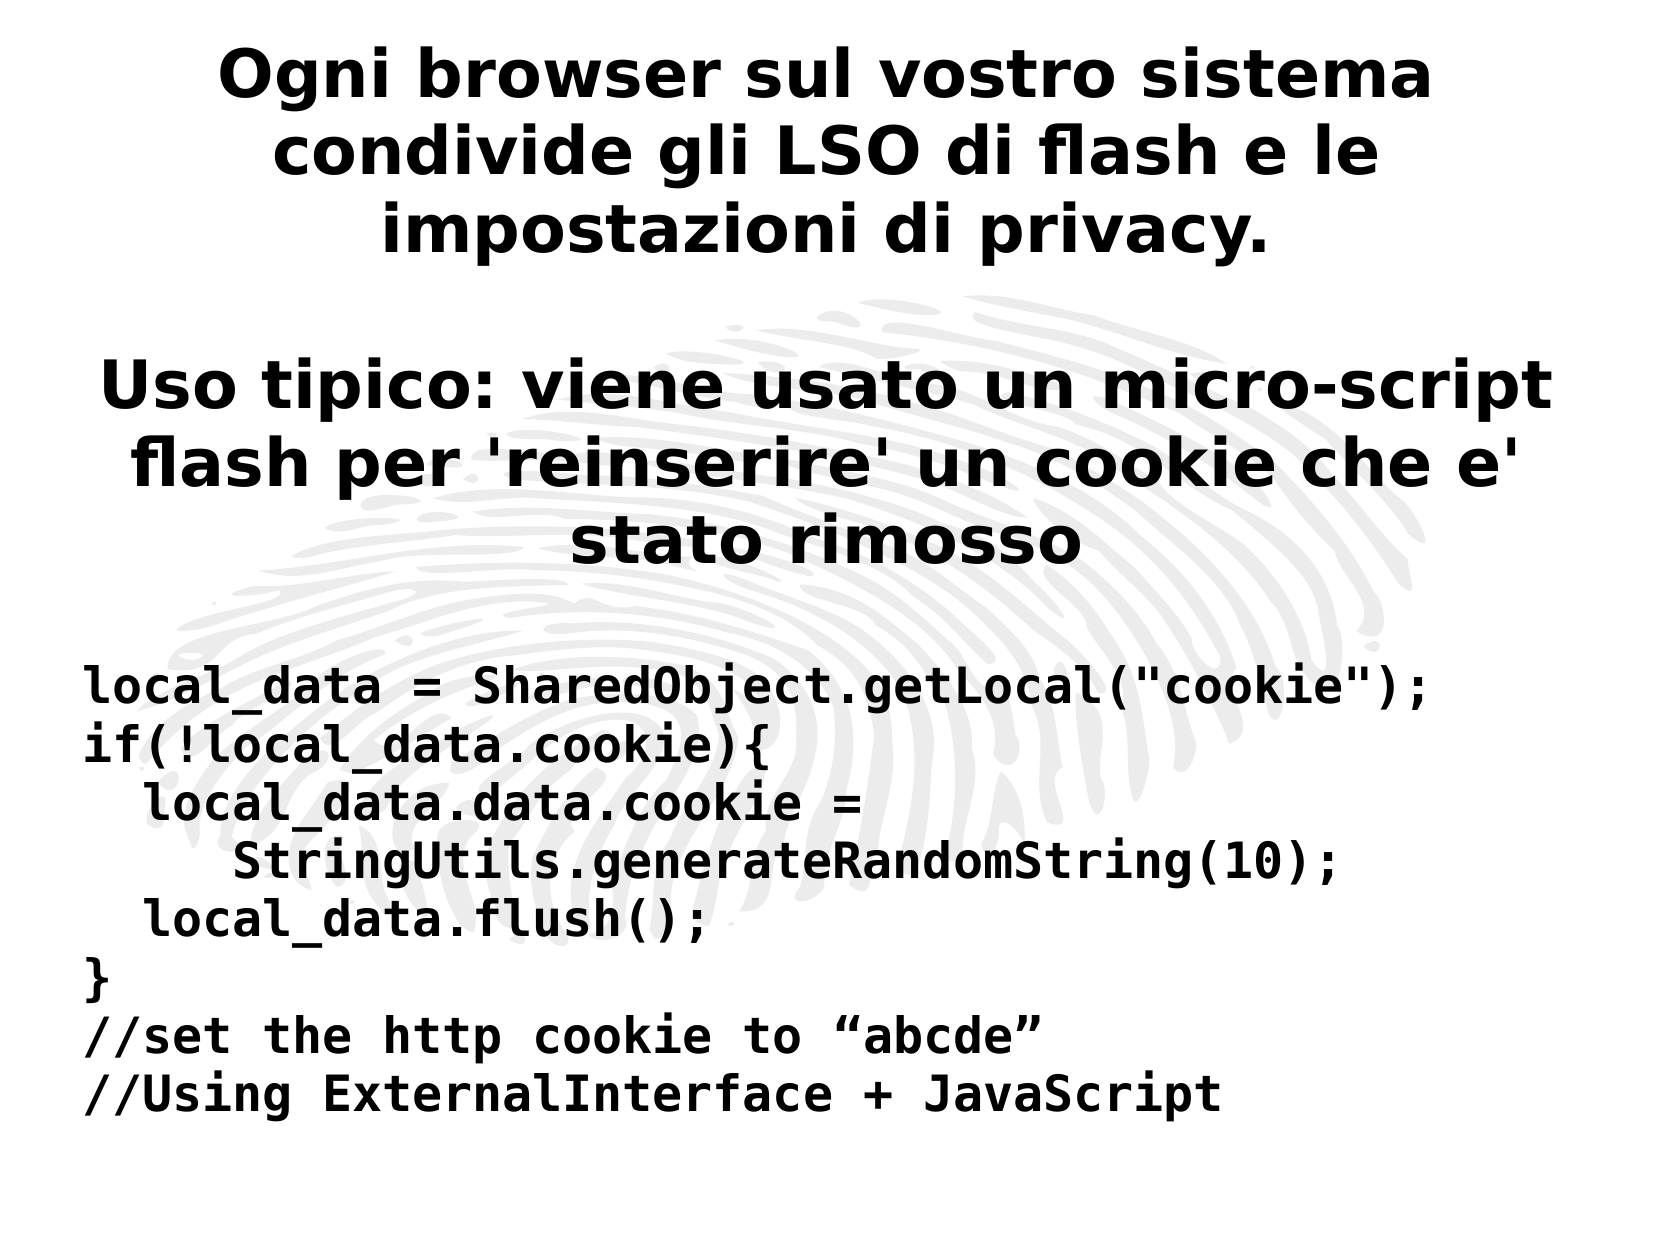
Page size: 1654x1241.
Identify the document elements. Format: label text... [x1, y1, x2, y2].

subtitle Ogni browser sul vostro sistema condivide gli LSO di flash e le impostazioni di privacy. Uso tipico: viene usato un micro-script flash per 'reinserire' un cookie che e' stato rimosso local_data = SharedObject.getLocal("cookie"); if(!local_data.cookie){ local_data.data.cookie = StringUtils.generateRandomString(10); local_data.flush(); } //set the http cookie to “abcde” //Using ExternalInterface + JavaScript [82, 35, 1571, 1124]
